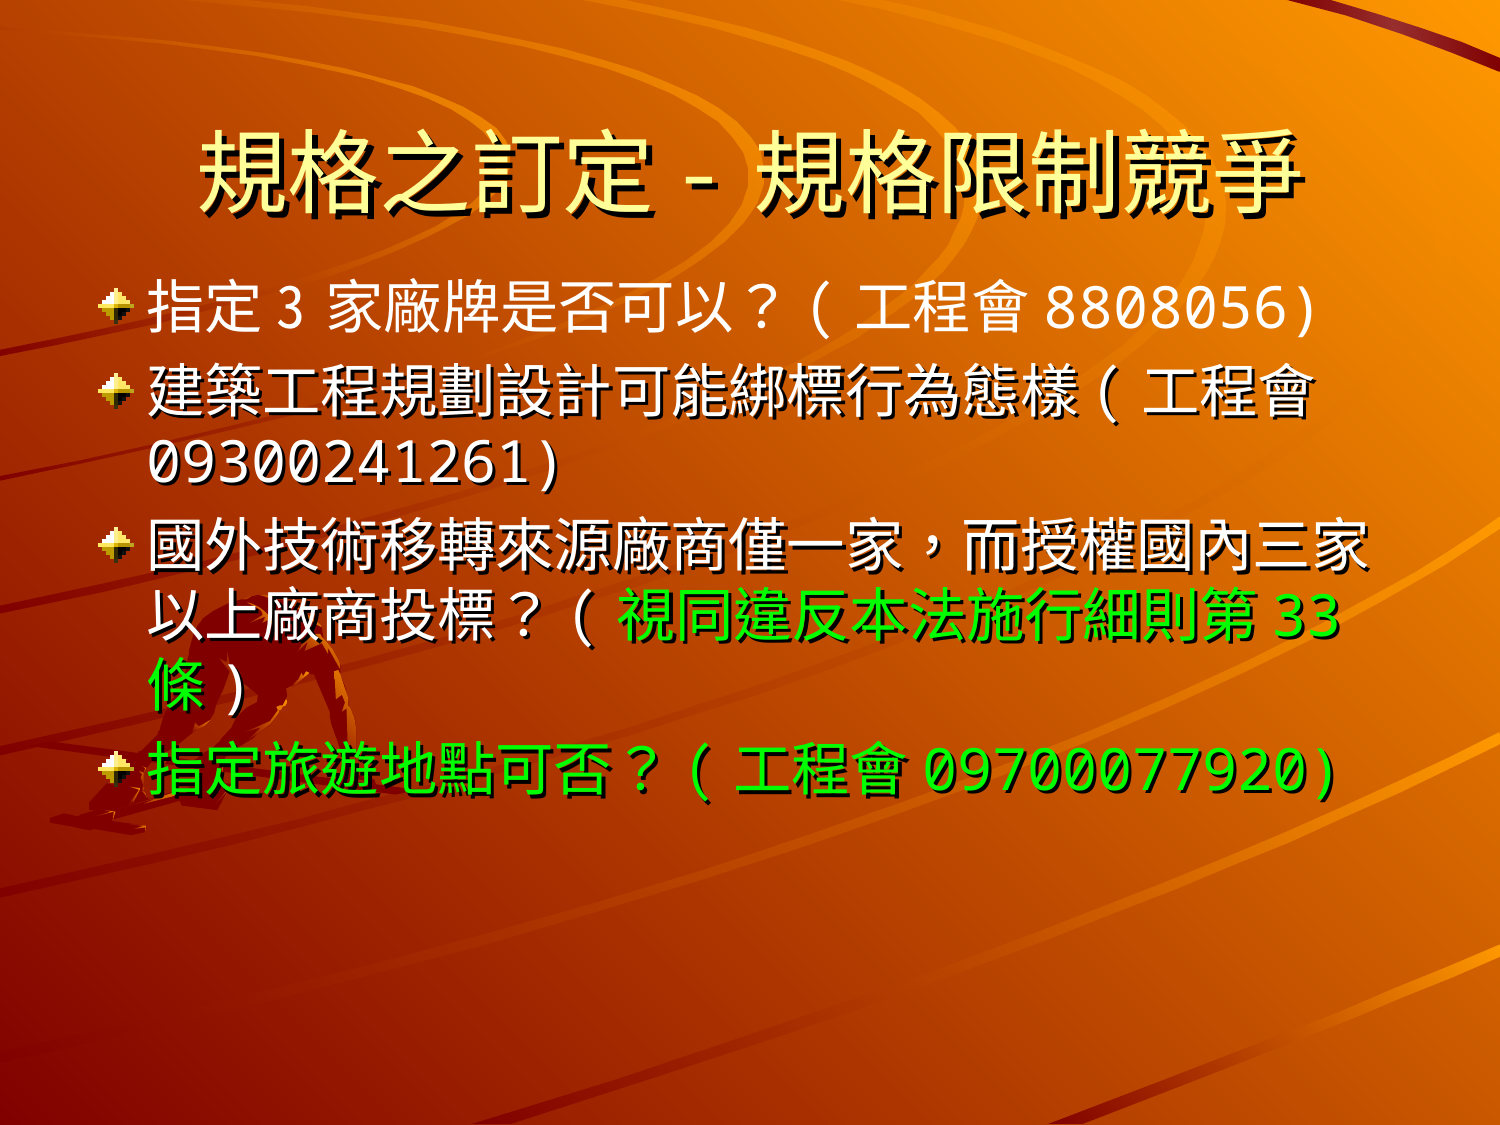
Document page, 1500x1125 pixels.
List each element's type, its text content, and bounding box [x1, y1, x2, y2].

title 規格之訂定-規格限制競爭 [75, 25, 1426, 233]
list 指定3家廠牌是否可以？(工程會8808056) 建築工程規劃設計可能綁標行為態樣(工程會09300241261) 國外技術移轉來源廠商僅一家，而授權國內三家以上廠商投標？(視同違反本法施行細則第33條) 指定旅遊地點可否？(工程會09700077920) [75, 262, 1426, 1006]
